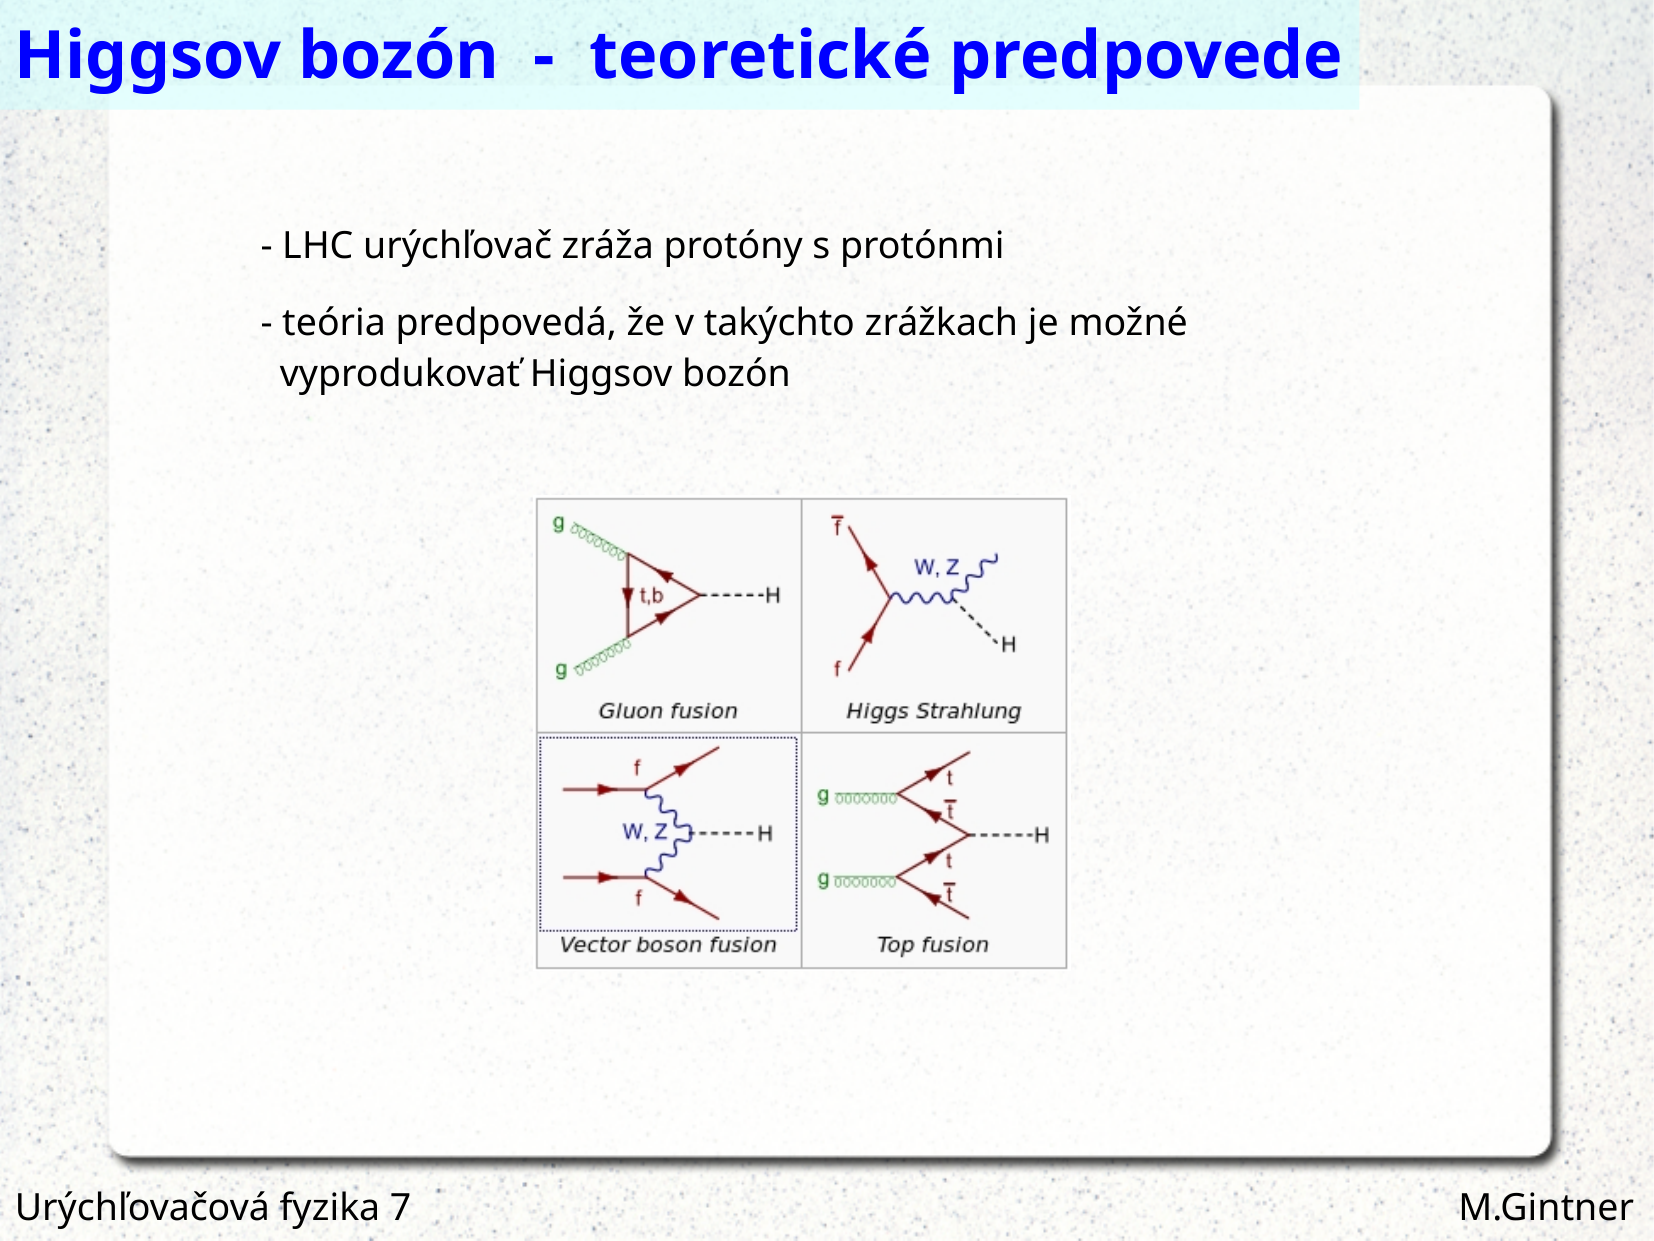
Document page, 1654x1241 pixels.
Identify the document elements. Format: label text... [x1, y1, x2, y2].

text_box M.Gintner [1443, 1173, 1654, 1241]
text_box - LHC urýchľovač zráža protóny s protónmi - teória predpovedá, že v takýchto zrážkach je možné vyprodukovať Higgsov bozón [245, 186, 1216, 385]
text_box Urýchľovačová fyzika 7 [0, 1173, 445, 1241]
picture [0, 0, 1654, 1241]
text_box Higgsov bozón - teoretické predpovede [0, 0, 1358, 110]
